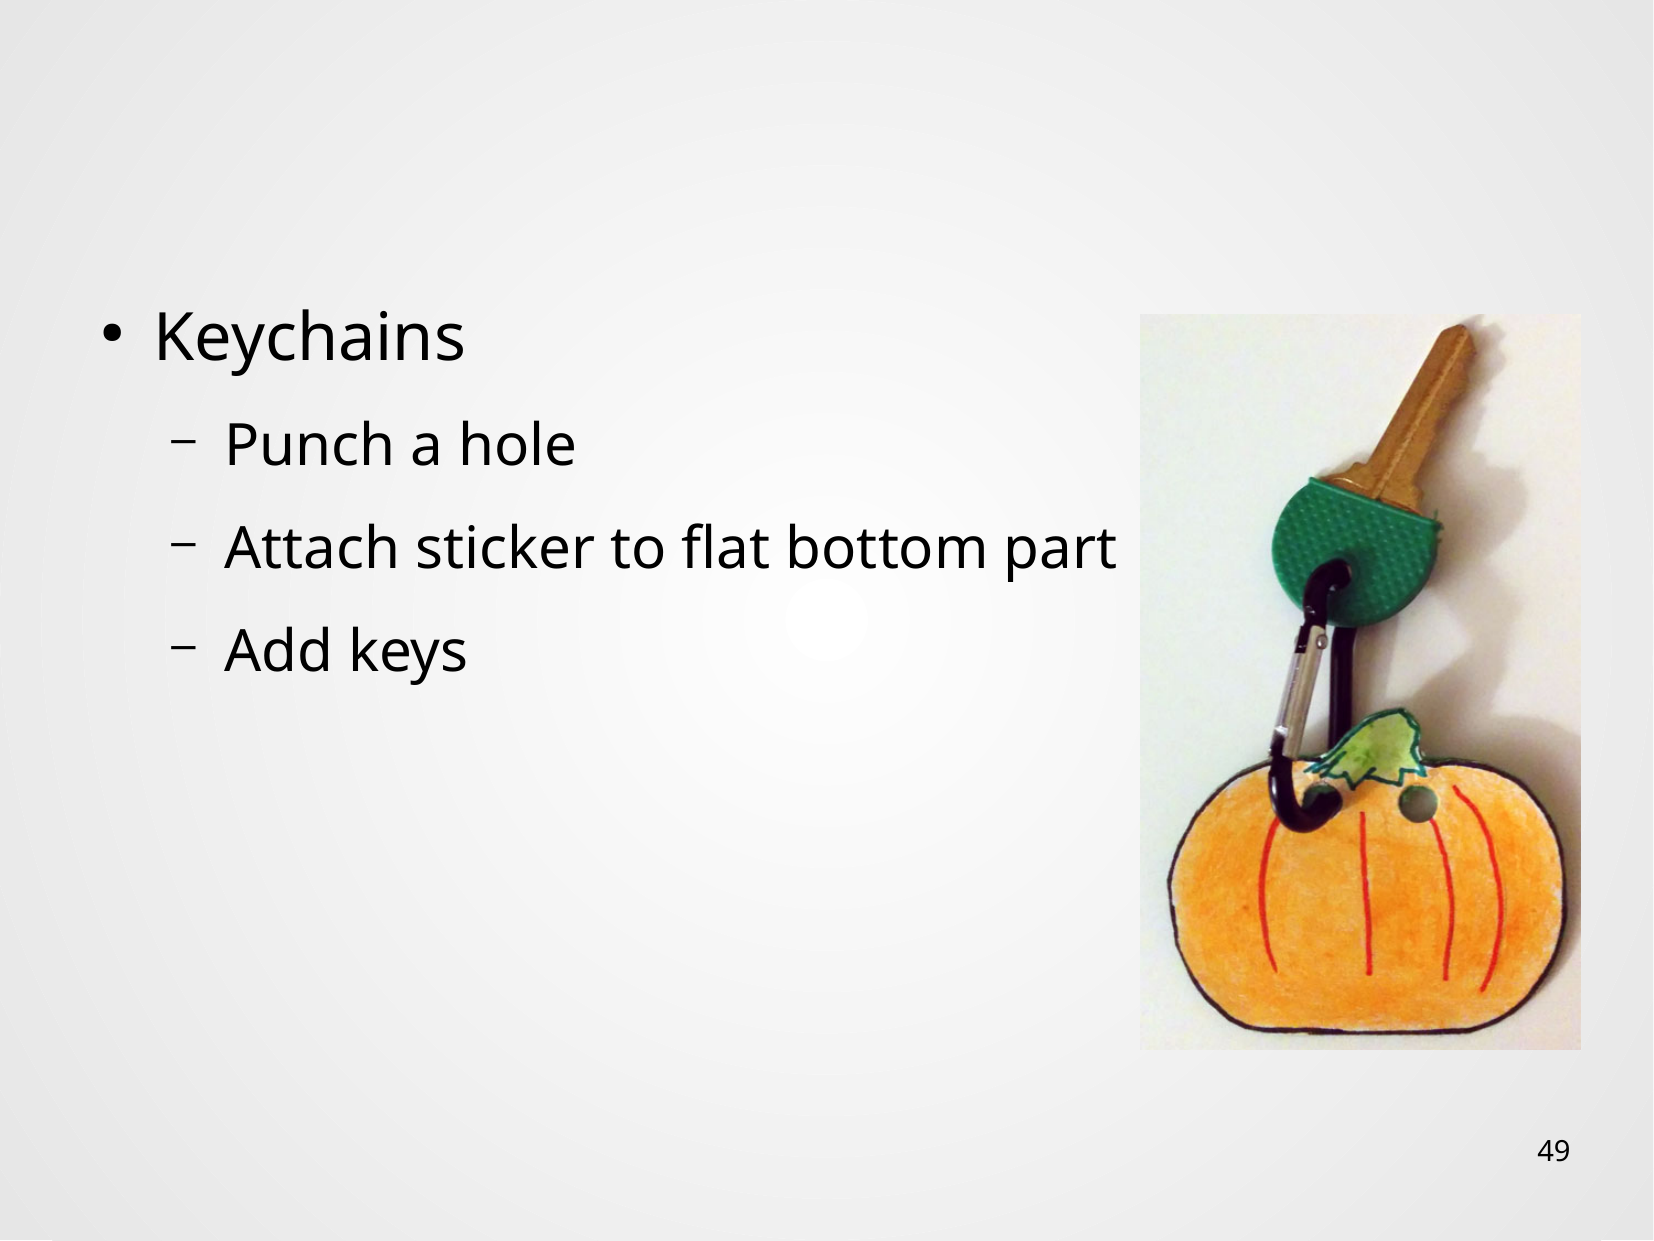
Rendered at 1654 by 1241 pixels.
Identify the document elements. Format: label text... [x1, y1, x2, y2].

picture [1140, 314, 1581, 1051]
list Keychains Punch a hole Attach sticker to flat bottom part Add keys [82, 289, 1571, 1010]
